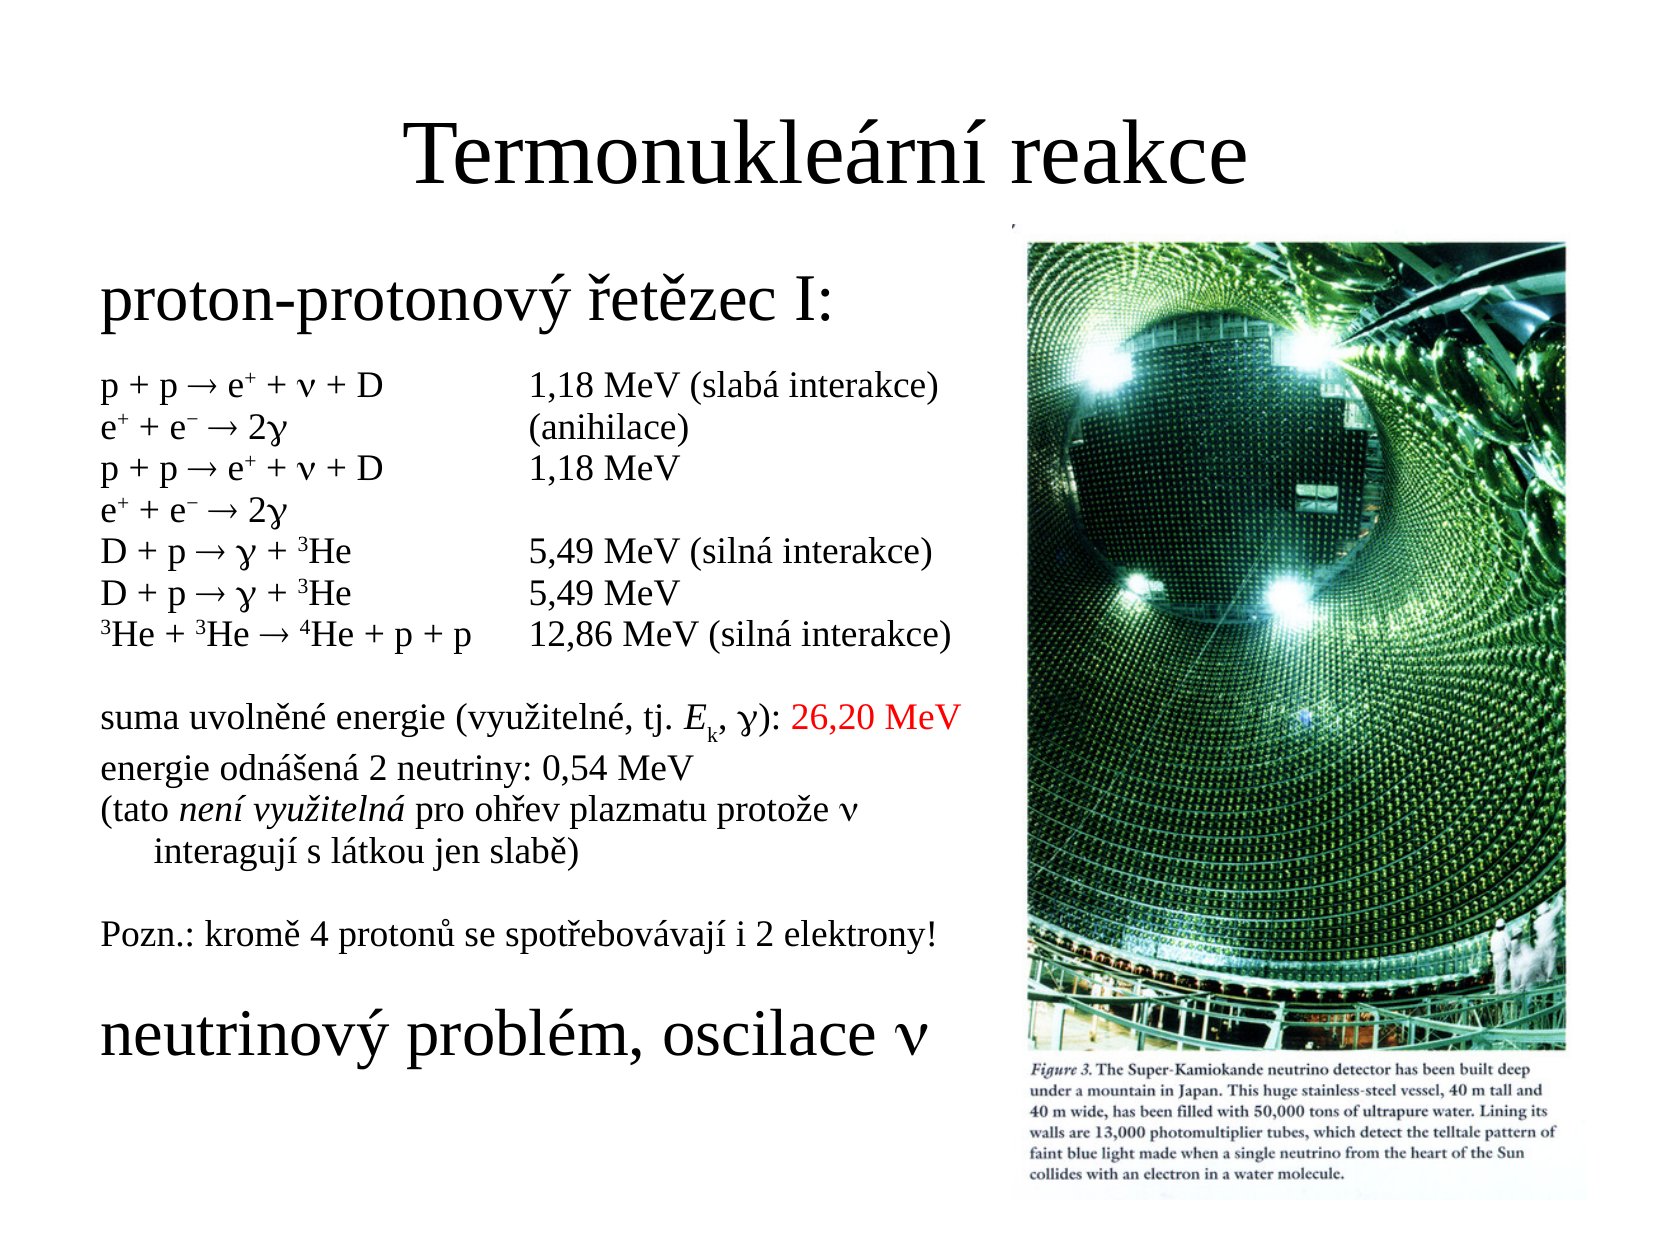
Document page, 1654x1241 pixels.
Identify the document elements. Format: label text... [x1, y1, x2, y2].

picture [1012, 224, 1586, 1201]
list proton-protonový řetězec I: p + p  e+ + n + D 1,18 MeV (slabá interakce) e+ + e−  2g (anihilace) p + p  e+ + n + D 1,18 MeV e+ + e−  2g D + p  g + 3He 5,49 MeV (silná interakce) D + p  g + 3He 5,49 MeV 3He + 3He  4He + p + p 12,86 MeV (silná interakce) suma uvolněné energie (využitelné, tj. Ek, g): 26,20 MeV energie odnášená 2 neutriny: 0,54 MeV (tato není využitelná pro ohřev plazmatu protože n interagují s látkou jen slabě) Pozn.: kromě 4 protonů se spotřebovávají i 2 elektrony! neutrinový problém, oscilace n [82, 260, 1012, 1148]
title Termonukleární reakce [82, 56, 1571, 250]
